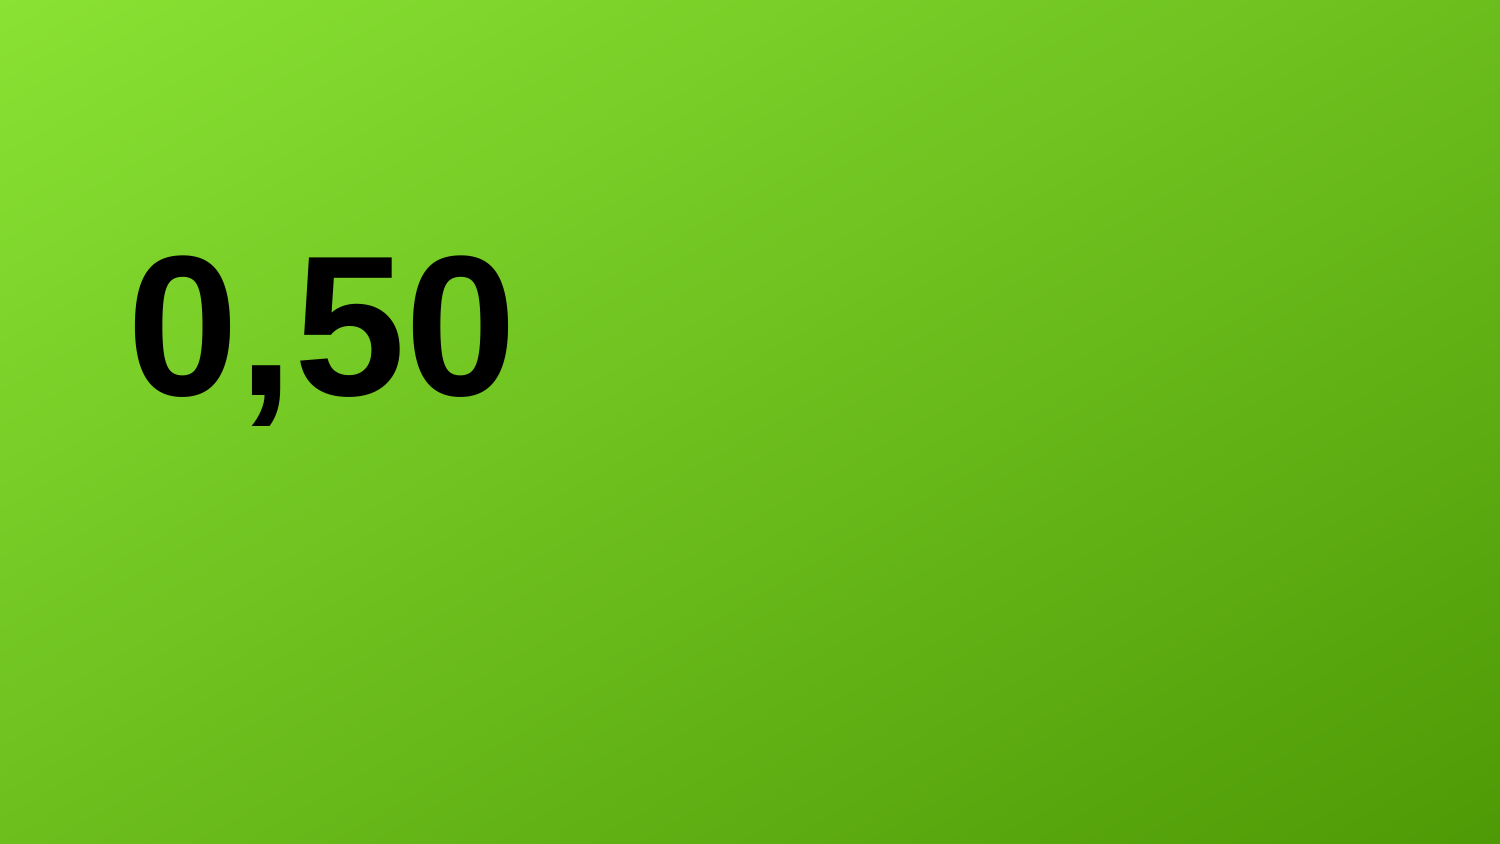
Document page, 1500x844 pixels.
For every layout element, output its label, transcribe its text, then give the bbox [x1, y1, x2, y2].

title 0,50 [112, 259, 1388, 450]
